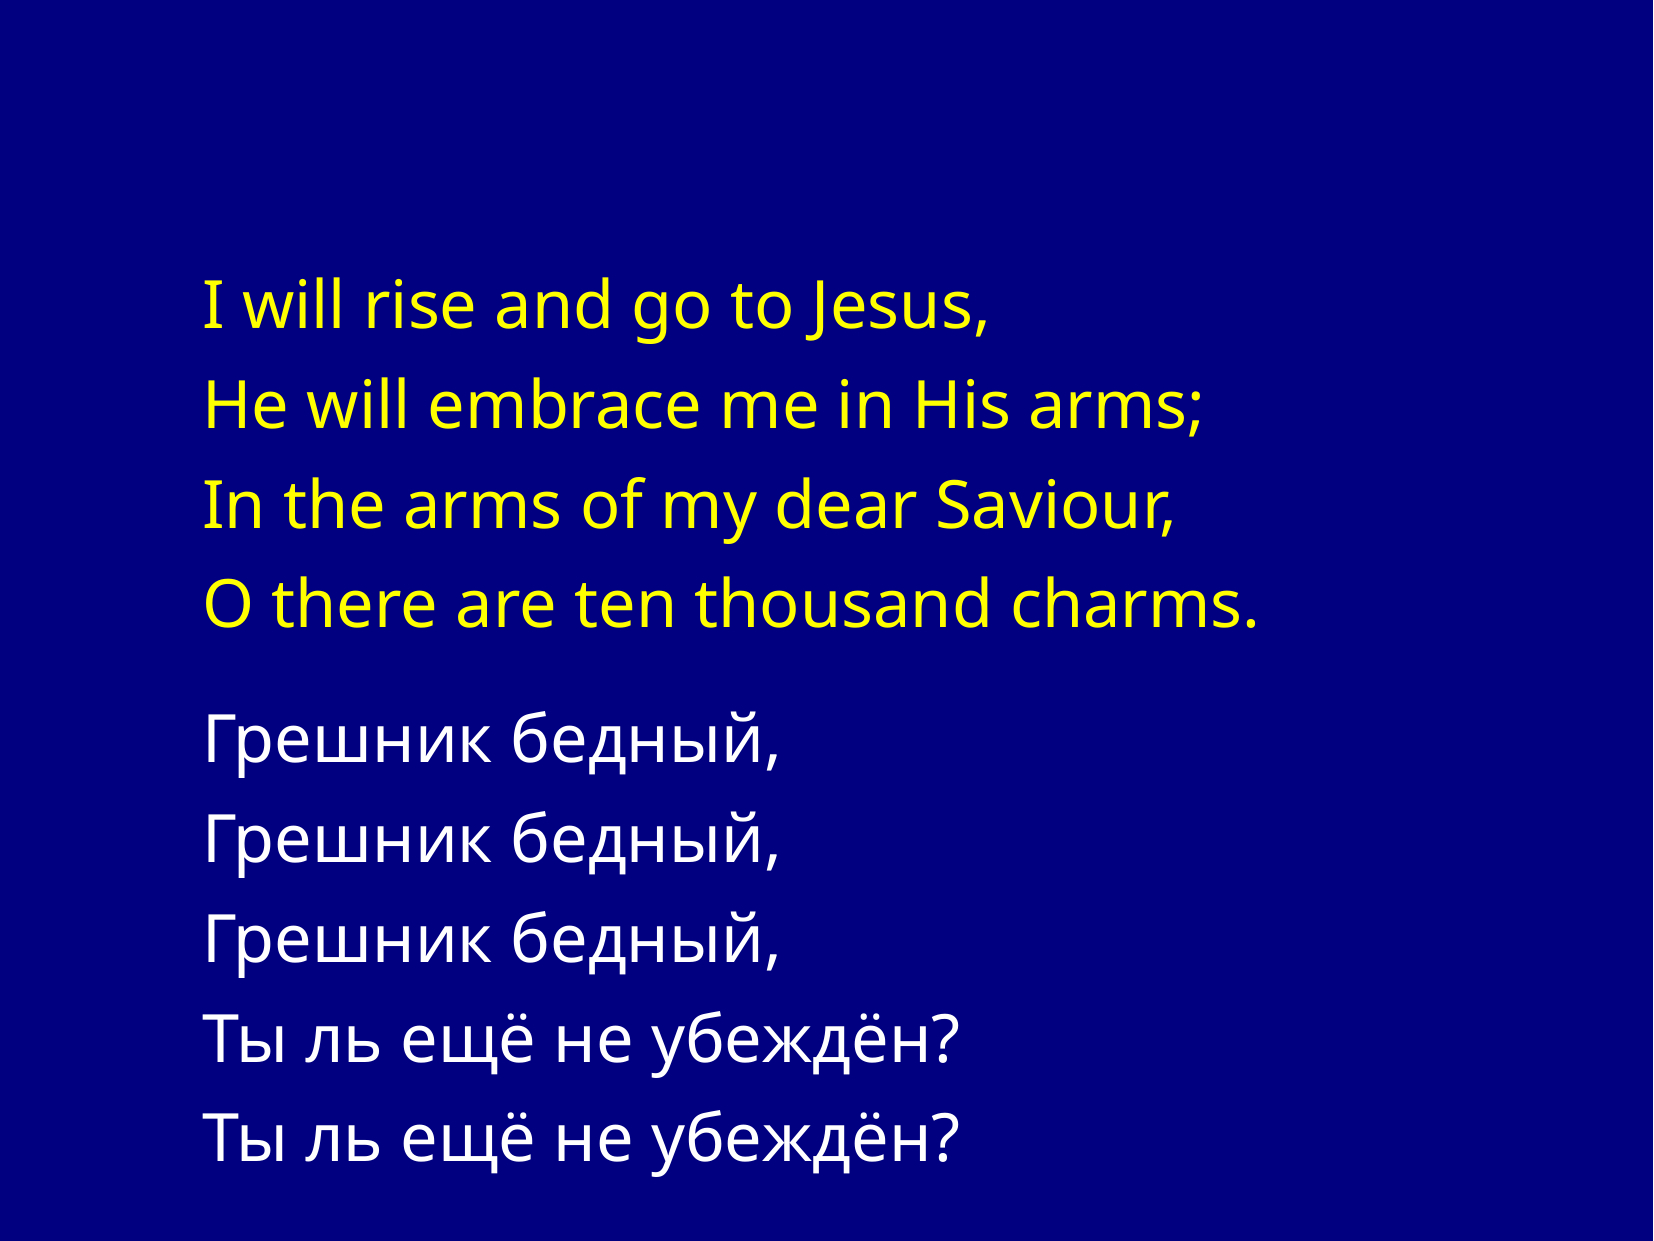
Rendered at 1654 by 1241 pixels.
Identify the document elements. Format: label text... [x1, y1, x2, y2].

text_box Грешник бедный, Грешник бедный, Грешник бедный, Ты ль ещё не убеждён? Ты ль ещё не убеждён? [75, 675, 1576, 1163]
text_box I will rise and go to Jesus, He will embrace me in His arms; In the arms of my dear Saviour, O there are ten thousand charms. [75, 150, 1576, 638]
